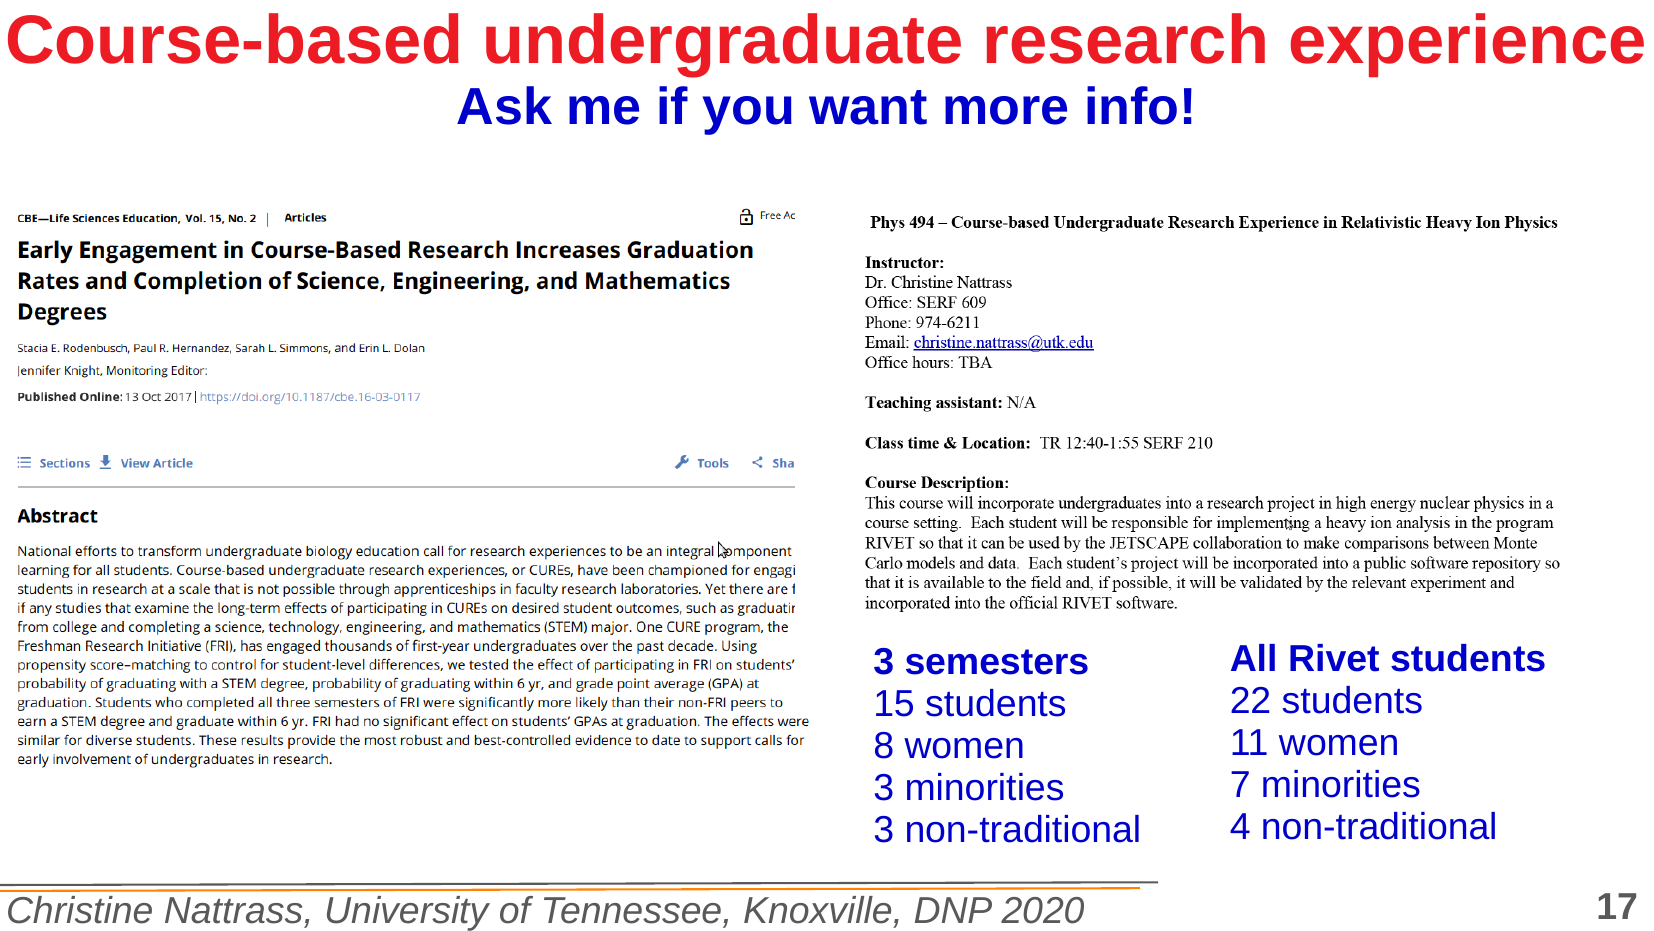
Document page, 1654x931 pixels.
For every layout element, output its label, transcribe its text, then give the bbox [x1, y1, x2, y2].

text_box 3 semesters 15 students 8 women 3 minorities 3 non-traditional [858, 633, 1186, 901]
title Course-based undergraduate research experience Ask me if you want more info! [0, 0, 1654, 136]
picture [0, 179, 1621, 781]
text_box All Rivet students 22 students 11 women 7 minorities 4 non-traditional [1215, 630, 1636, 856]
